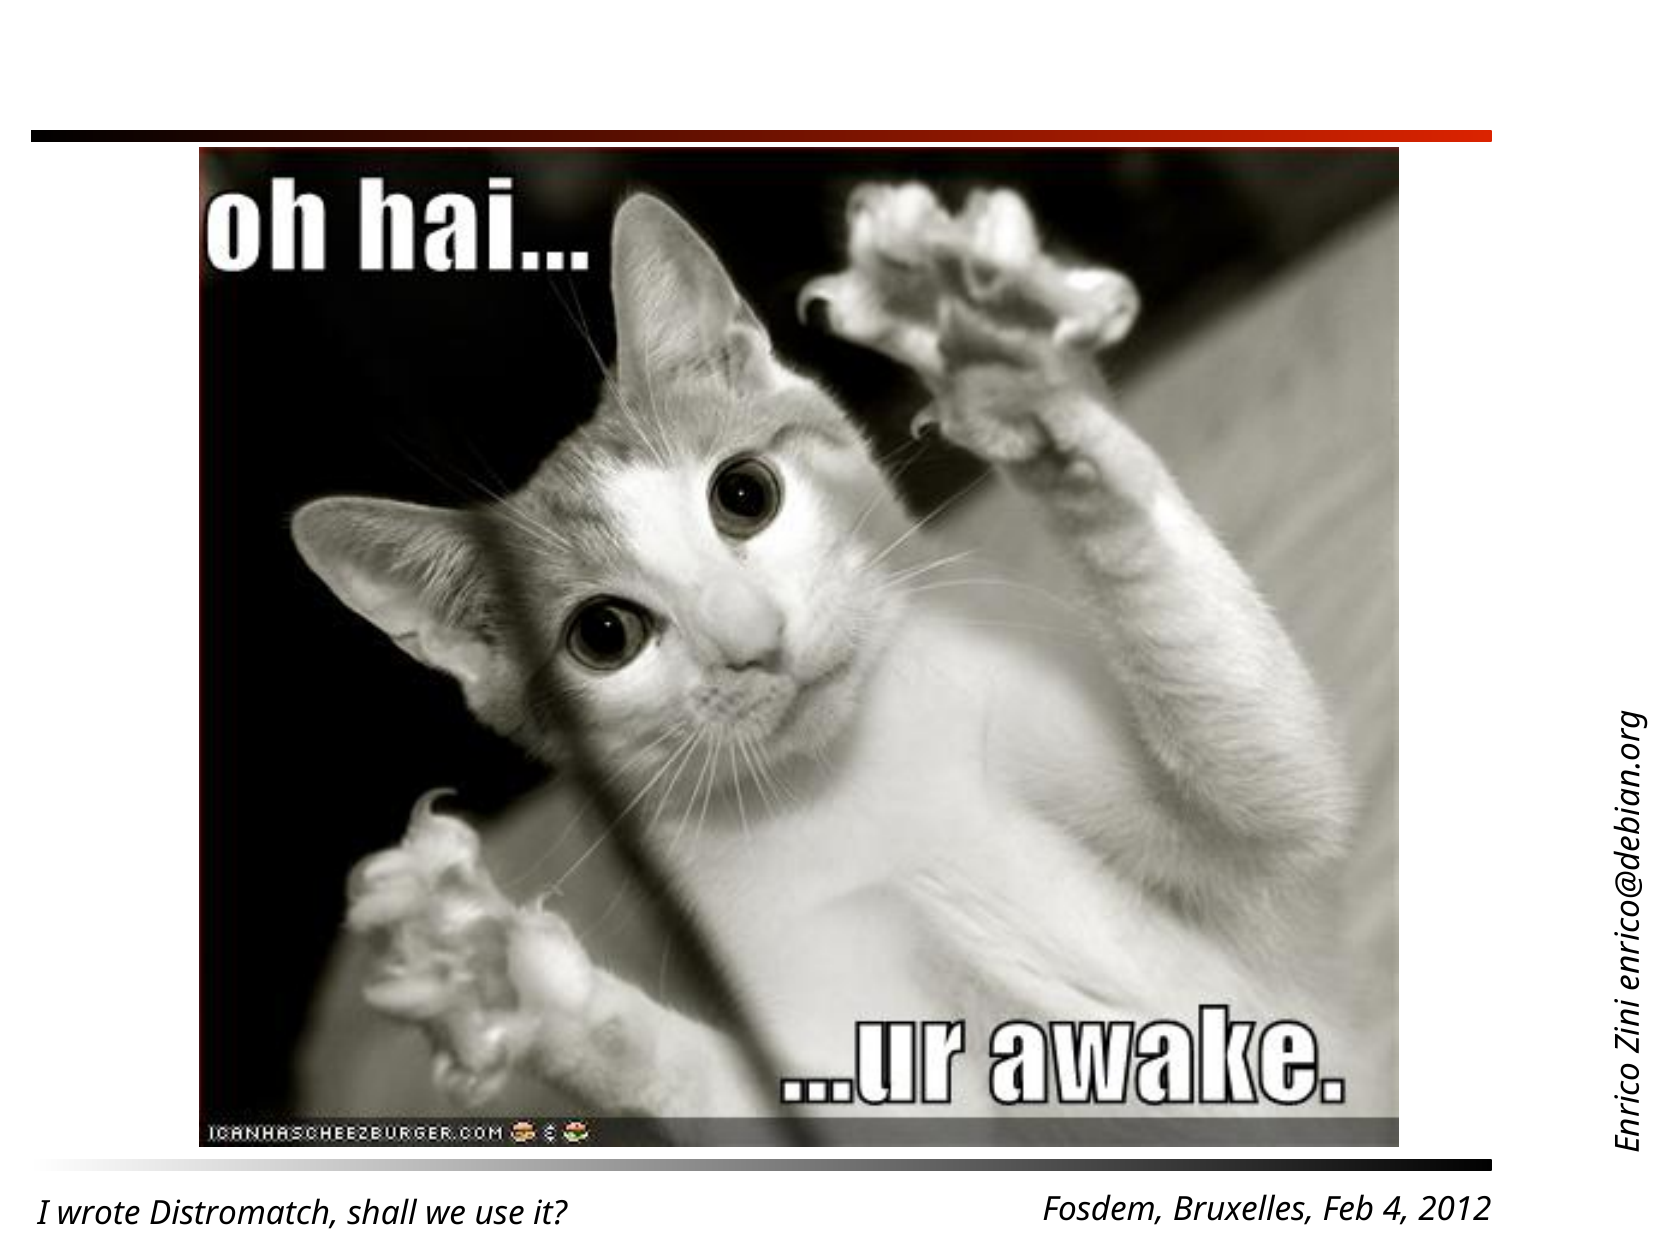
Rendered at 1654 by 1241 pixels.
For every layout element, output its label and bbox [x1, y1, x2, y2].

picture [199, 147, 1399, 1147]
